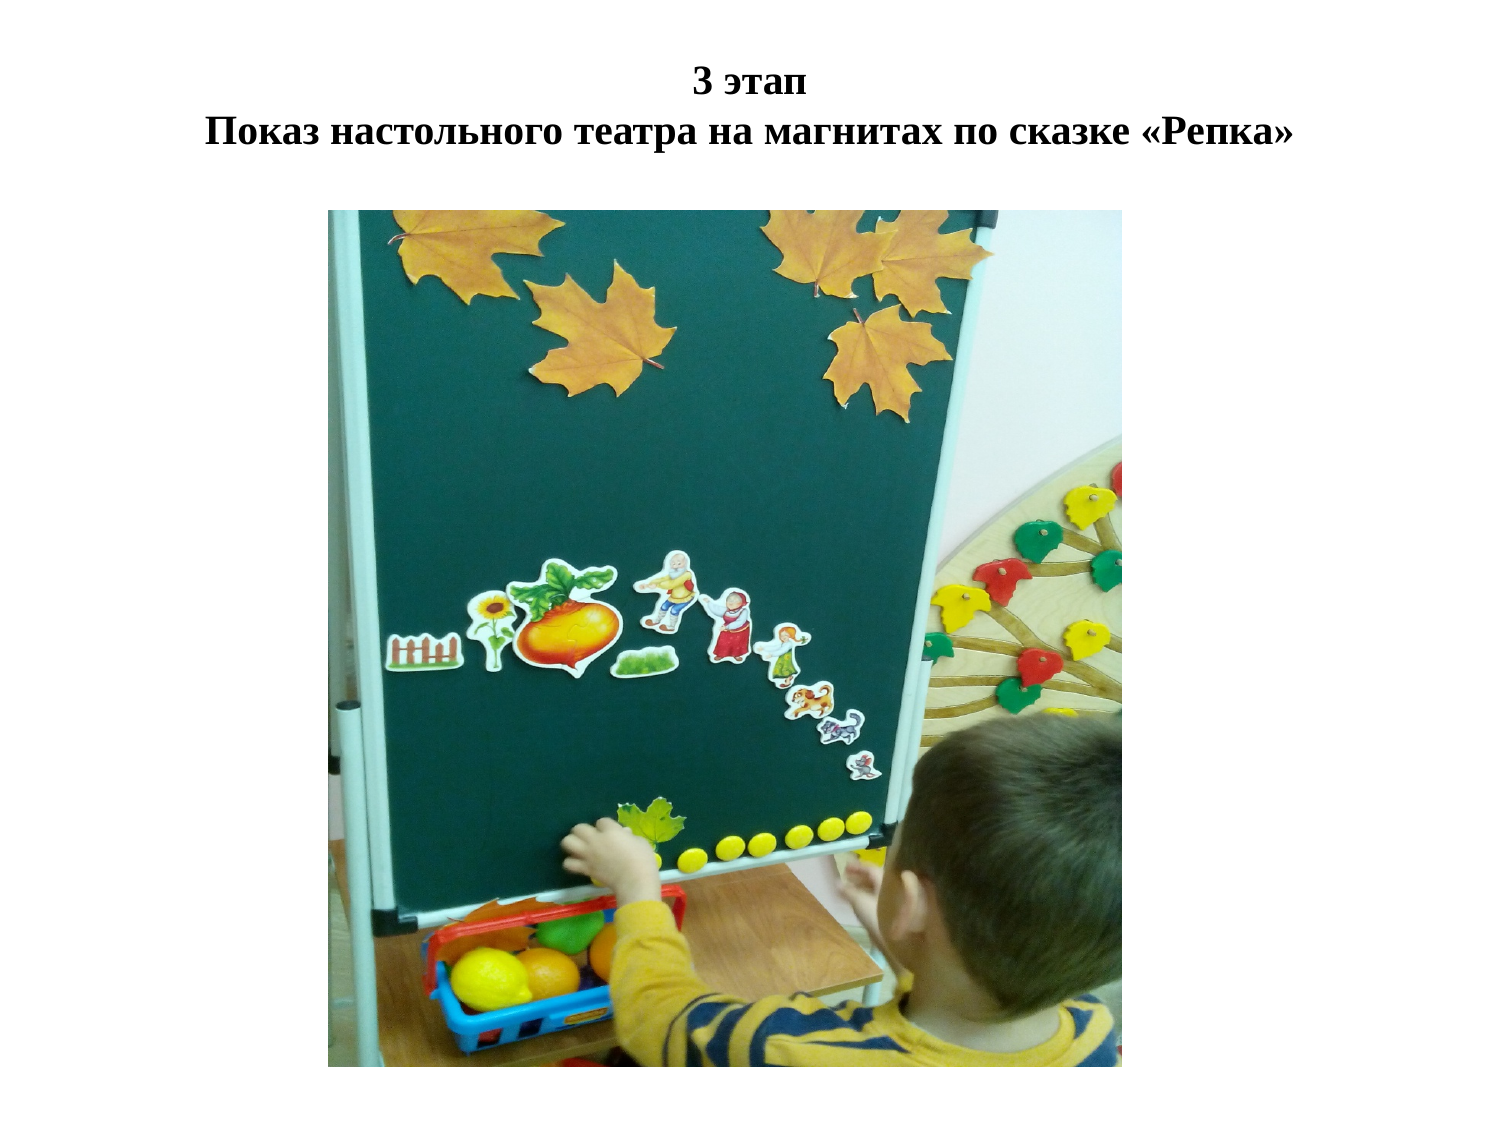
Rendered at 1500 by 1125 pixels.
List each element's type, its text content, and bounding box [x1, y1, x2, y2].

title 3 этап Показ настольного театра на магнитах по сказке «Репка» [75, 45, 1425, 233]
picture [328, 210, 1122, 1067]
